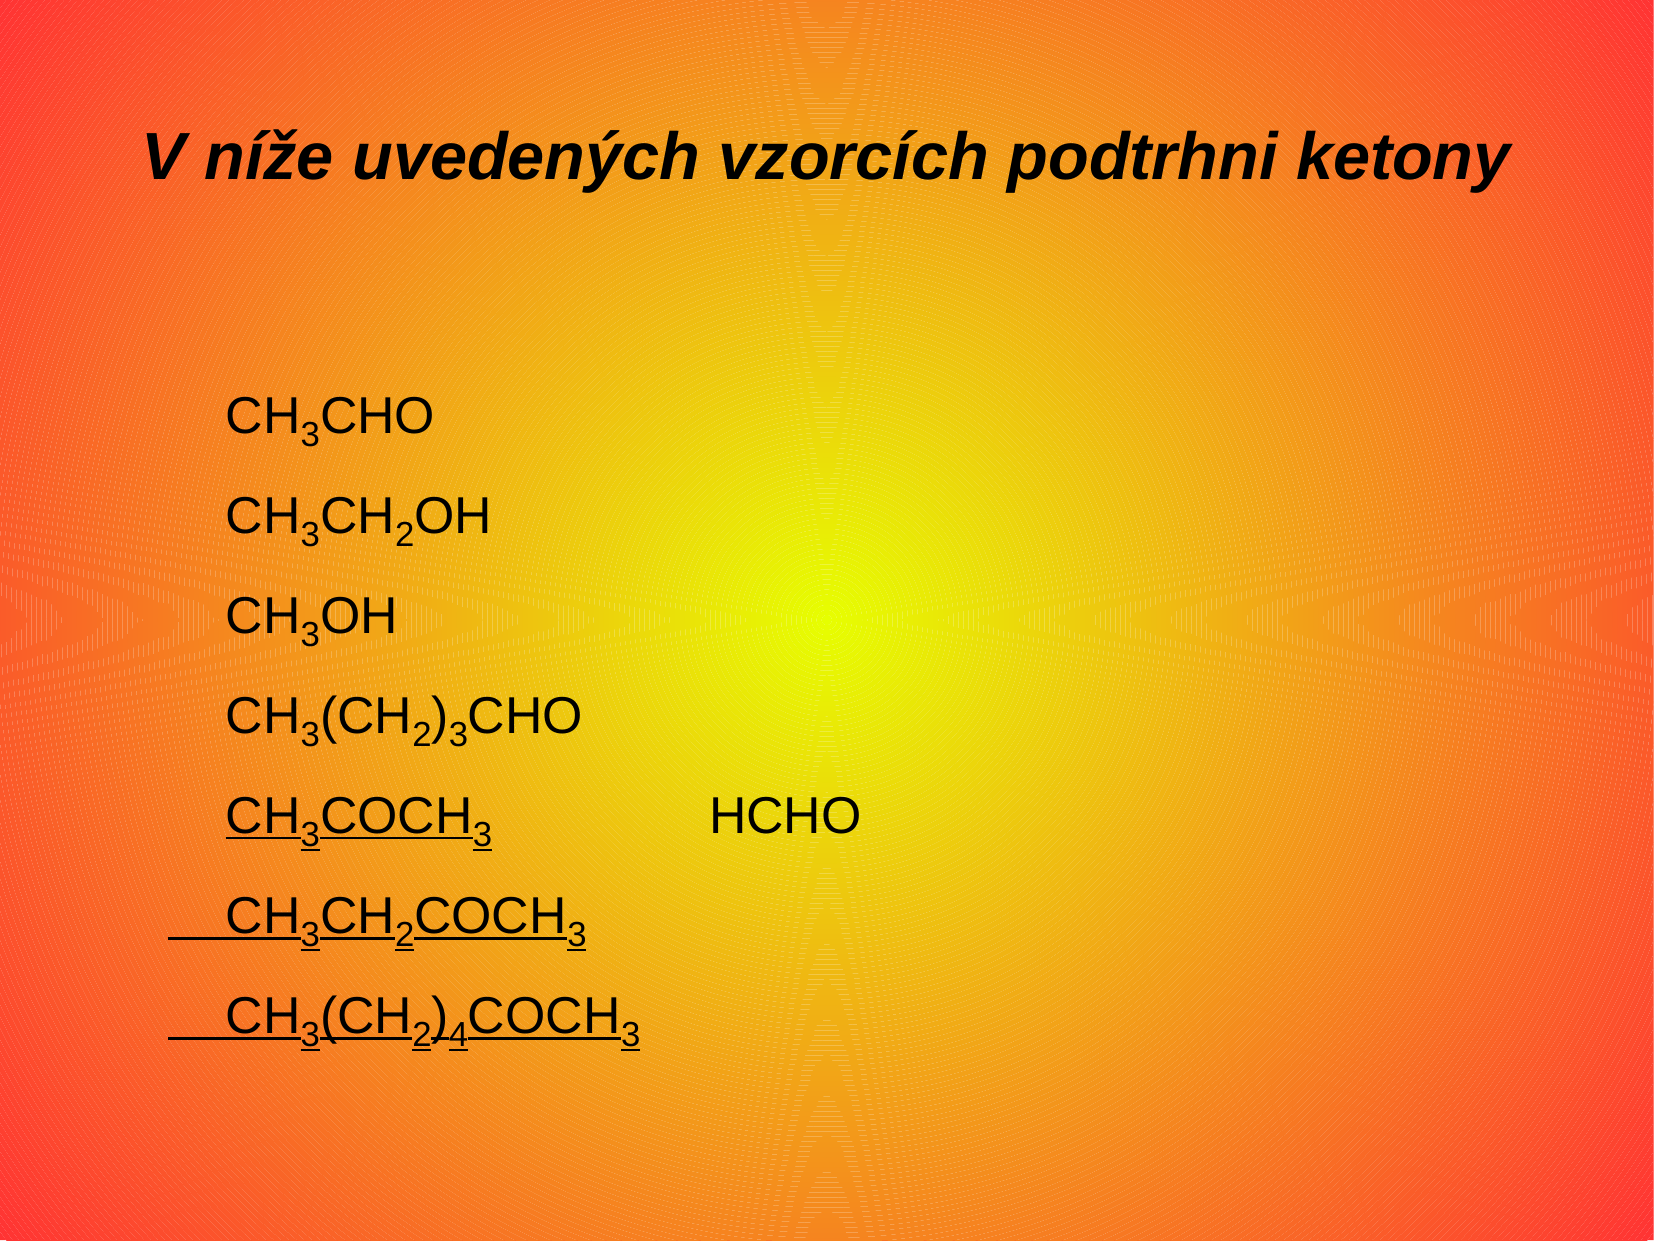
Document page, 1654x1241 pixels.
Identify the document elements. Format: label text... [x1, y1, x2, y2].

list CH3CHO CH3CH2OH CH3OH CH3(CH2)3CHO CH3COCH3 HCHO CH3CH2COCH3 CH3(CH2)4COCH3 [82, 381, 1571, 1058]
title V níže uvedených vzorcích podtrhni ketony [82, 49, 1571, 257]
